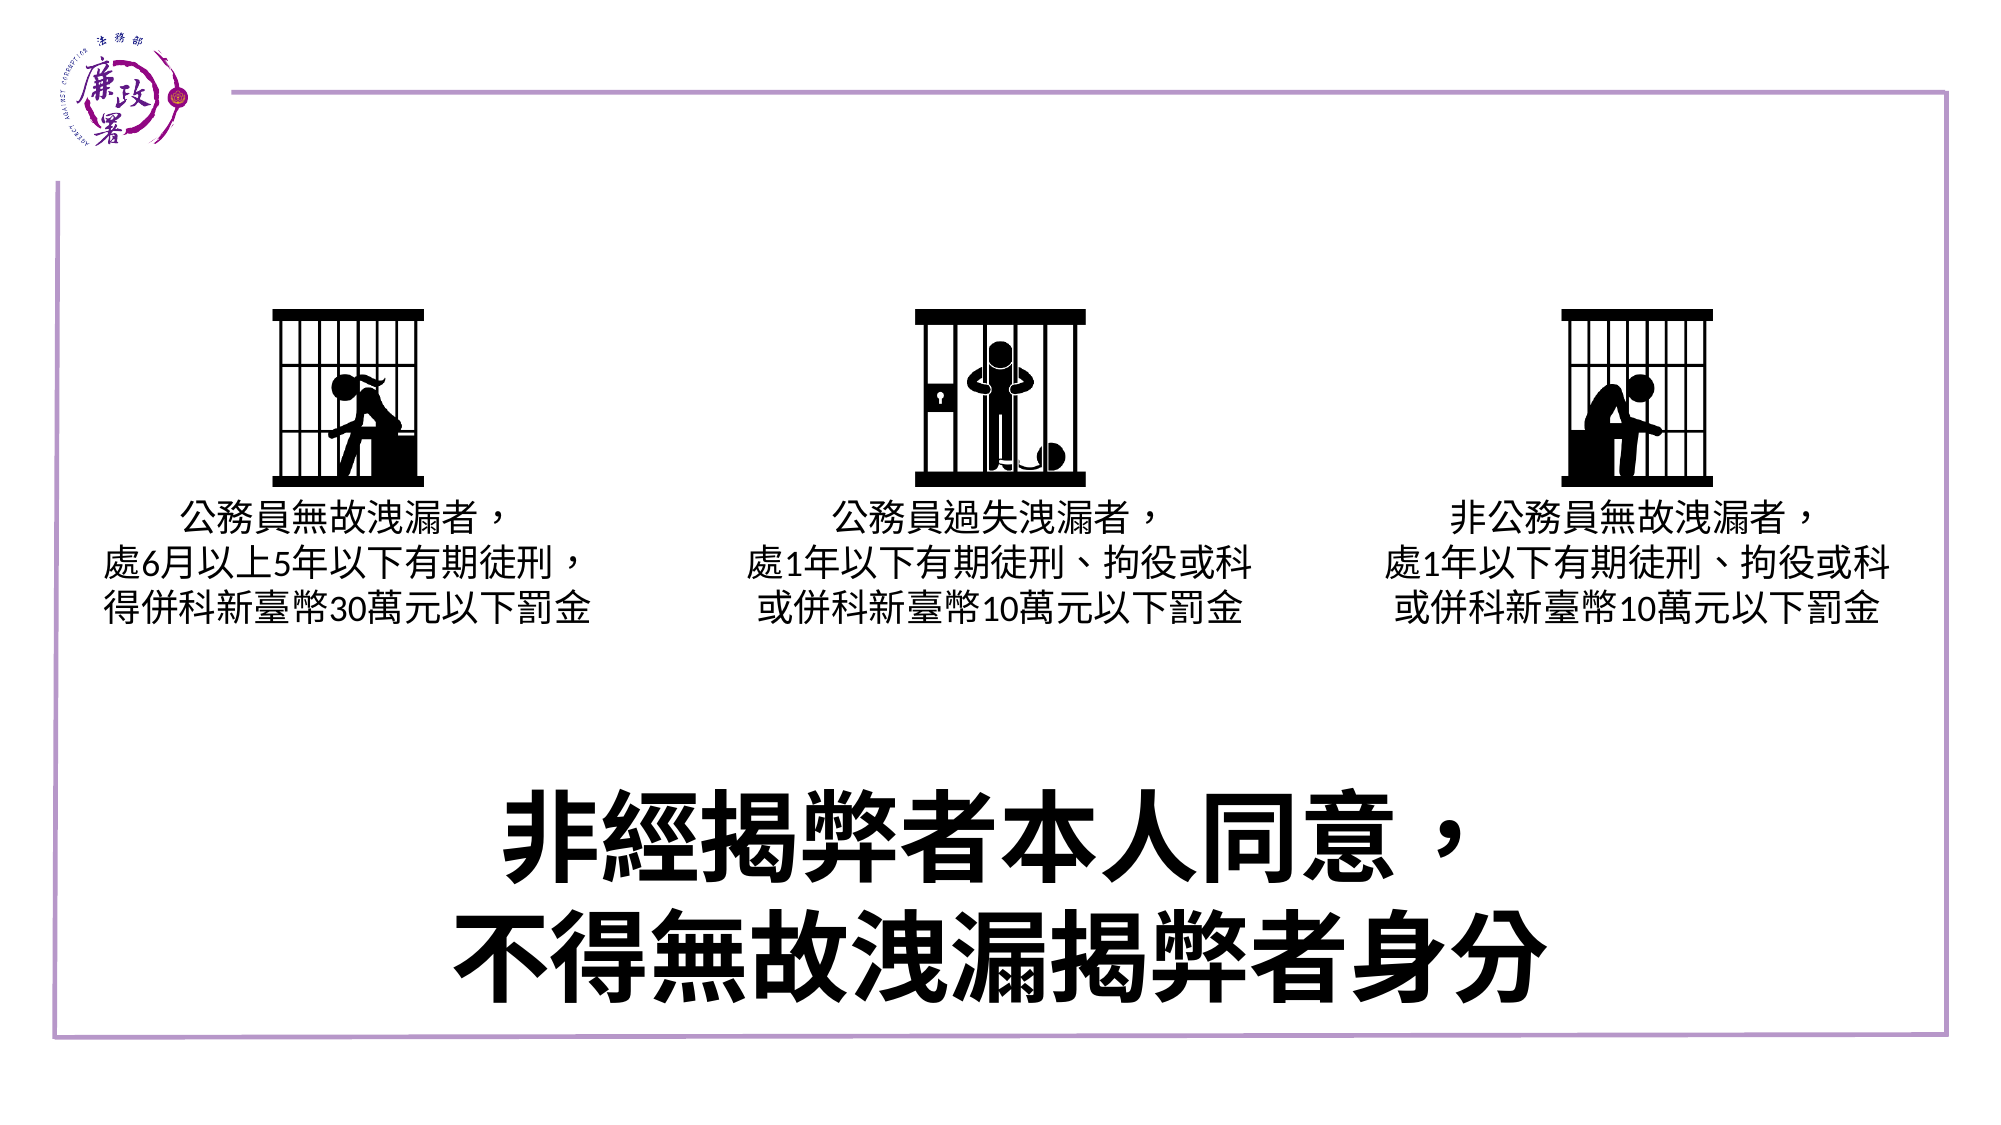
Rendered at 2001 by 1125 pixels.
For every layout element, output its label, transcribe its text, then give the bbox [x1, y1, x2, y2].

picture [60, 32, 188, 146]
picture [911, 309, 1089, 486]
text_box 公務員過失洩漏者， 處1年以下有期徒刑、拘役或科 或併科新臺幣10萬元以下罰金 [731, 486, 1269, 637]
picture [1548, 309, 1726, 486]
picture [259, 309, 437, 486]
text_box 非公務員無故洩漏者， 處1年以下有期徒刑、拘役或科 或併科新臺幣10萬元以下罰金 [1369, 486, 1906, 637]
text_box 公務員無故洩漏者， 處6月以上5年以下有期徒刑， 得併科新臺幣30萬元以下罰金 [88, 486, 607, 637]
text_box 非經揭弊者本人同意， 不得無故洩漏揭弊者身分 [435, 767, 1565, 1023]
